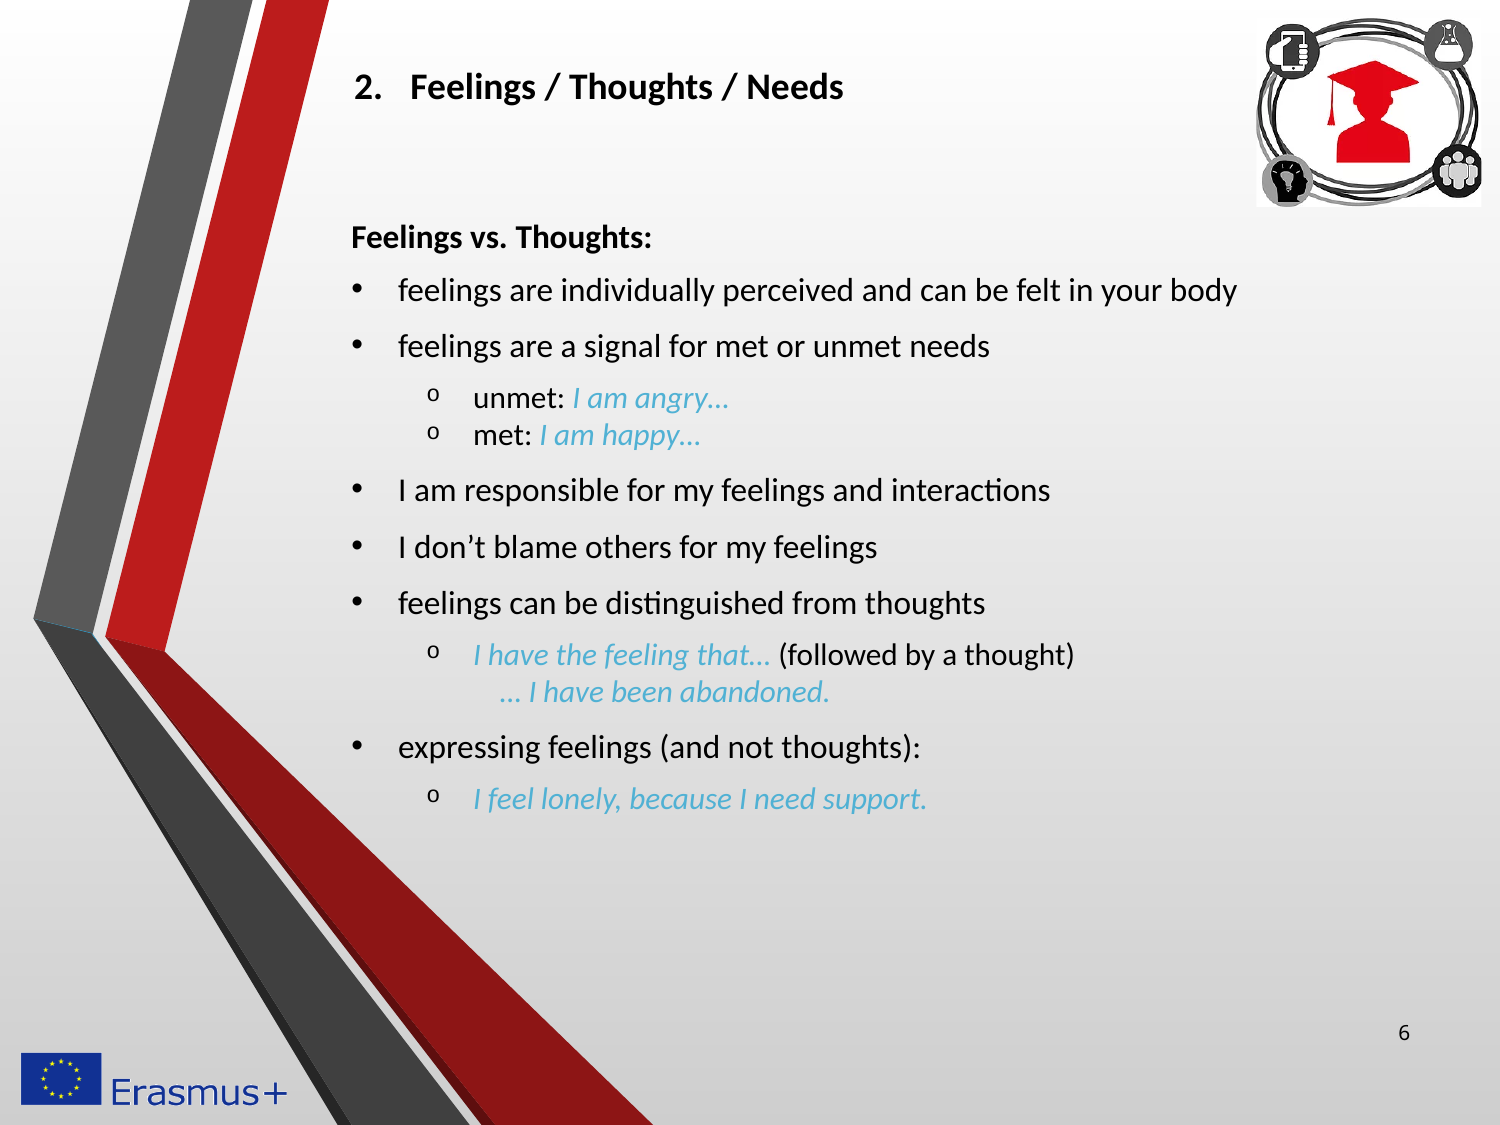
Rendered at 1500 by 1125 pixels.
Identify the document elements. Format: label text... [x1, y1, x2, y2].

picture [1256, 18, 1482, 207]
picture [5, 1037, 302, 1120]
text_box Feelings / Thoughts / Needs [339, 54, 1249, 115]
text_box Feelings vs. Thoughts: feelings are individually perceived and can be felt in your body feelings are a signal for met or unmet needs unmet: I am angry… met: I am happy… I am responsible for my feelings and interactions I don’t blame others for my feelings feelings can be distinguished from thoughts I have the feeling that… (followed by a thought) … I have been abandoned. expressing feelings (and not thoughts): I feel lonely, because I need support. [336, 208, 1258, 823]
chart [1257, 19, 1483, 209]
slide_number <numer> [1357, 1003, 1425, 1064]
